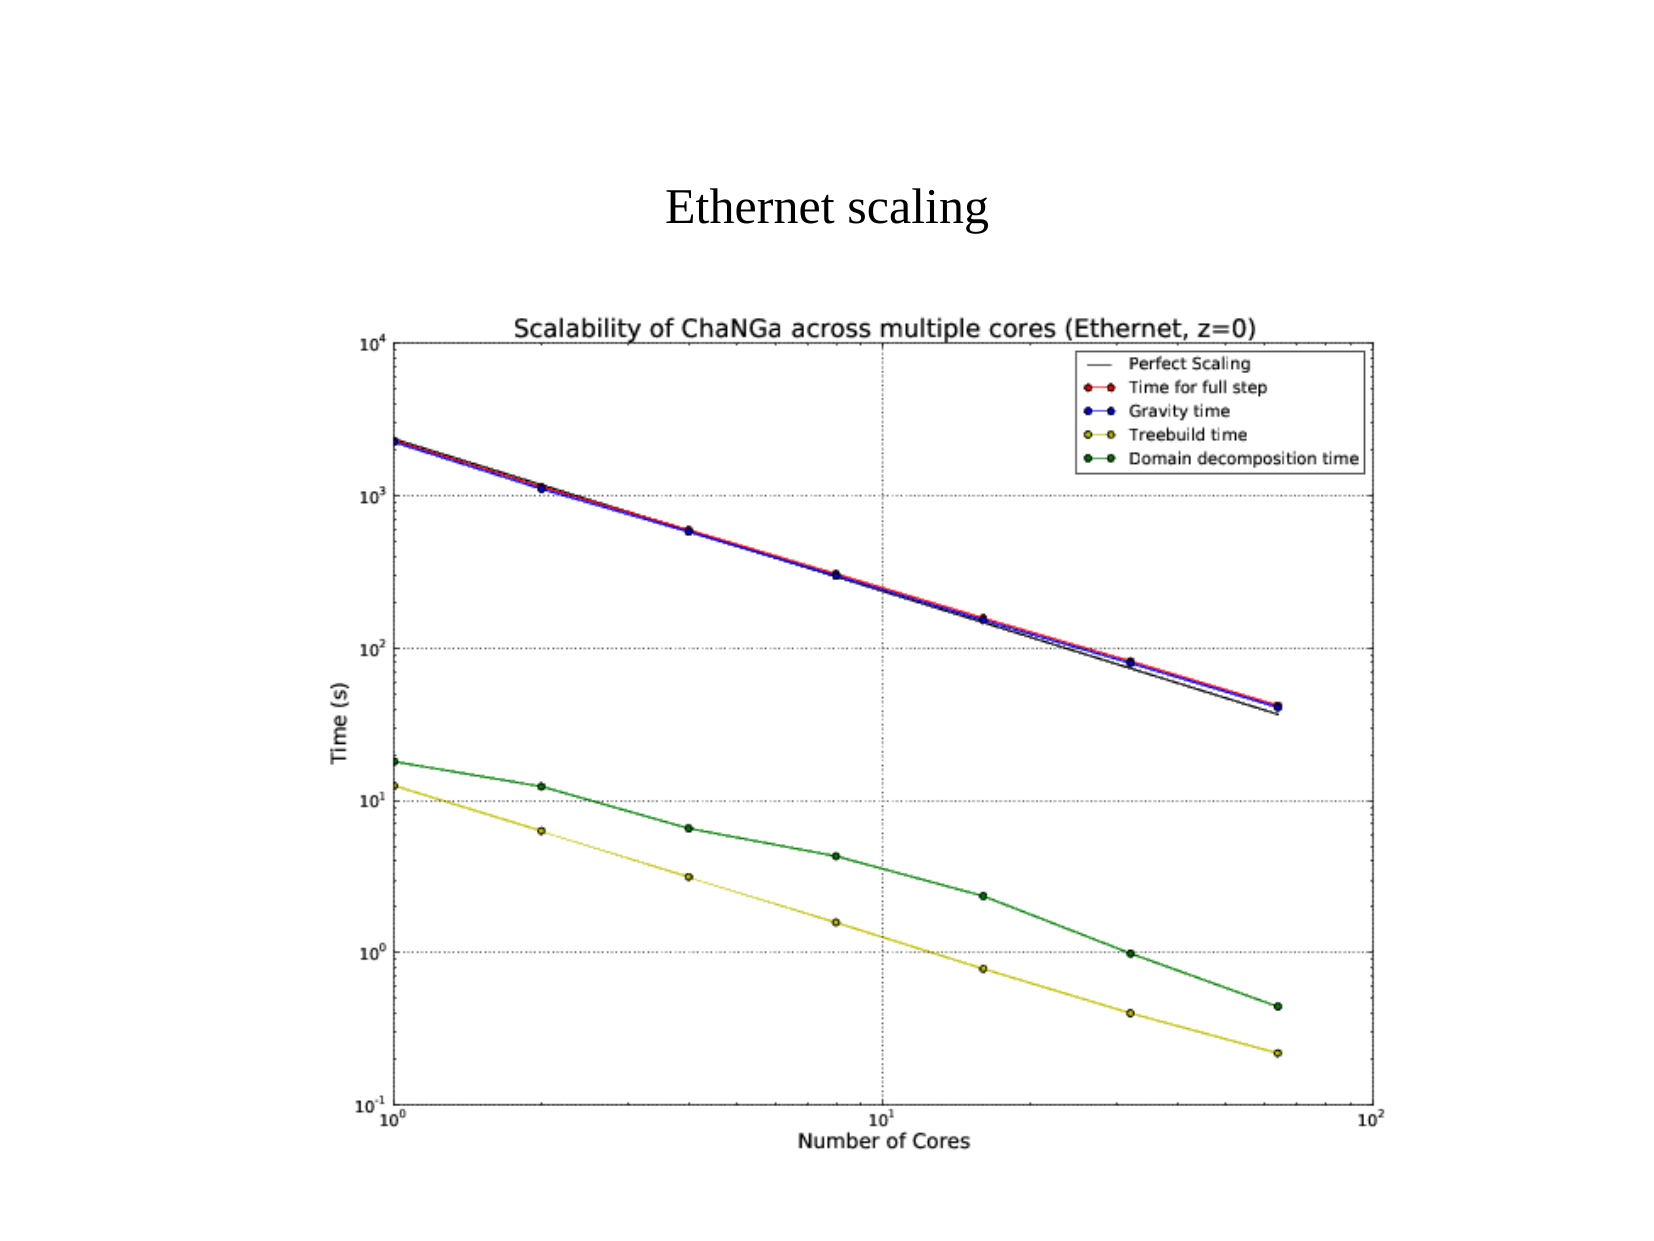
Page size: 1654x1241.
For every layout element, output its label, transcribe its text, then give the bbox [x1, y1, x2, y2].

picture [256, 278, 1420, 1179]
title Ethernet scaling [121, 102, 1534, 310]
